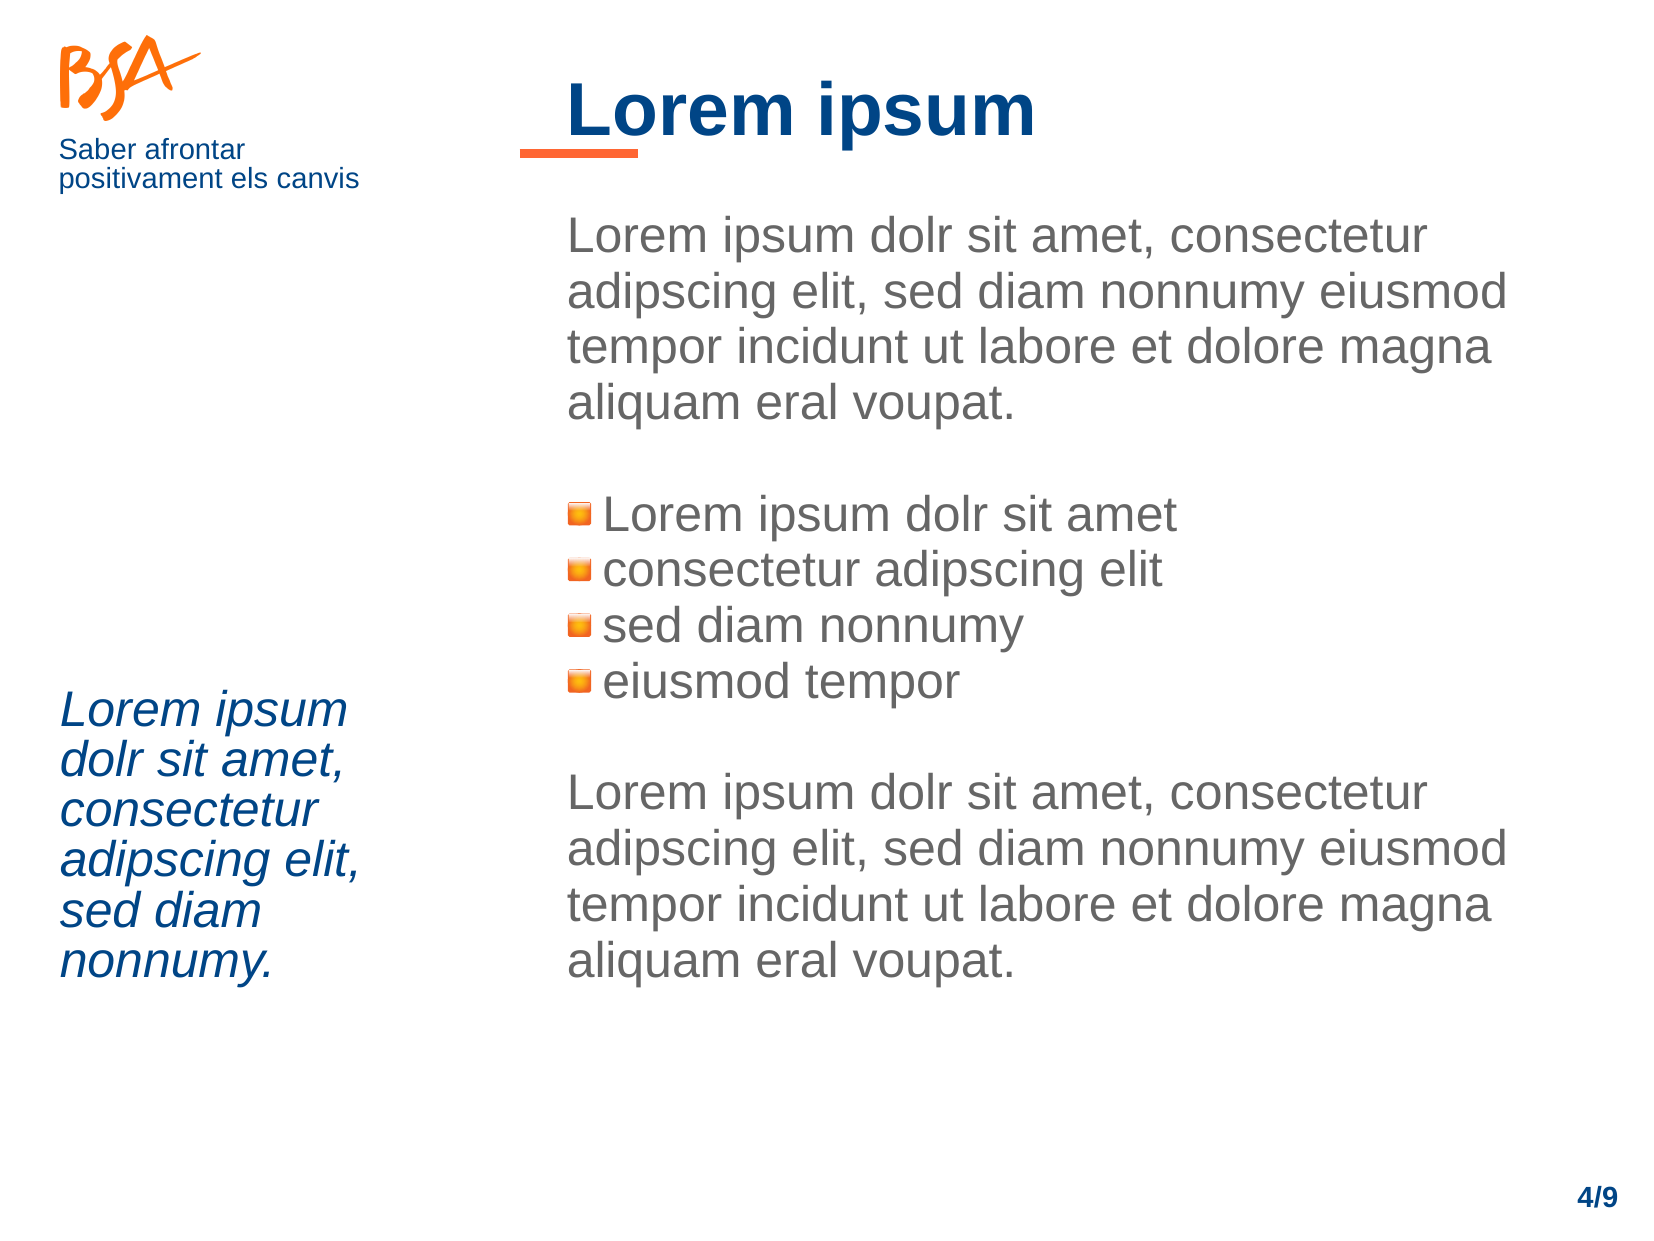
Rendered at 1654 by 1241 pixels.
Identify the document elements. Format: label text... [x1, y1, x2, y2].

text_box Lorem ipsum Lorem ipsum dolr sit amet, consectetur adipscing elit, sed diam nonnumy eiusmod tempor incidunt ut labore et dolore magna aliquam eral voupat. Lorem ipsum dolr sit amet consectetur adipscing elit sed diam nonnumy eiusmod tempor Lorem ipsum dolr sit amet, consectetur adipscing elit, sed diam nonnumy eiusmod tempor incidunt ut labore et dolore magna aliquam eral voupat. [566, 67, 1607, 863]
text_box Saber afrontar positivament els canvis [58, 135, 390, 219]
text_box Lorem ipsum dolr sit amet, consectetur adipscing elit, sed diam nonnumy. [59, 683, 438, 991]
picture [60, 35, 201, 121]
